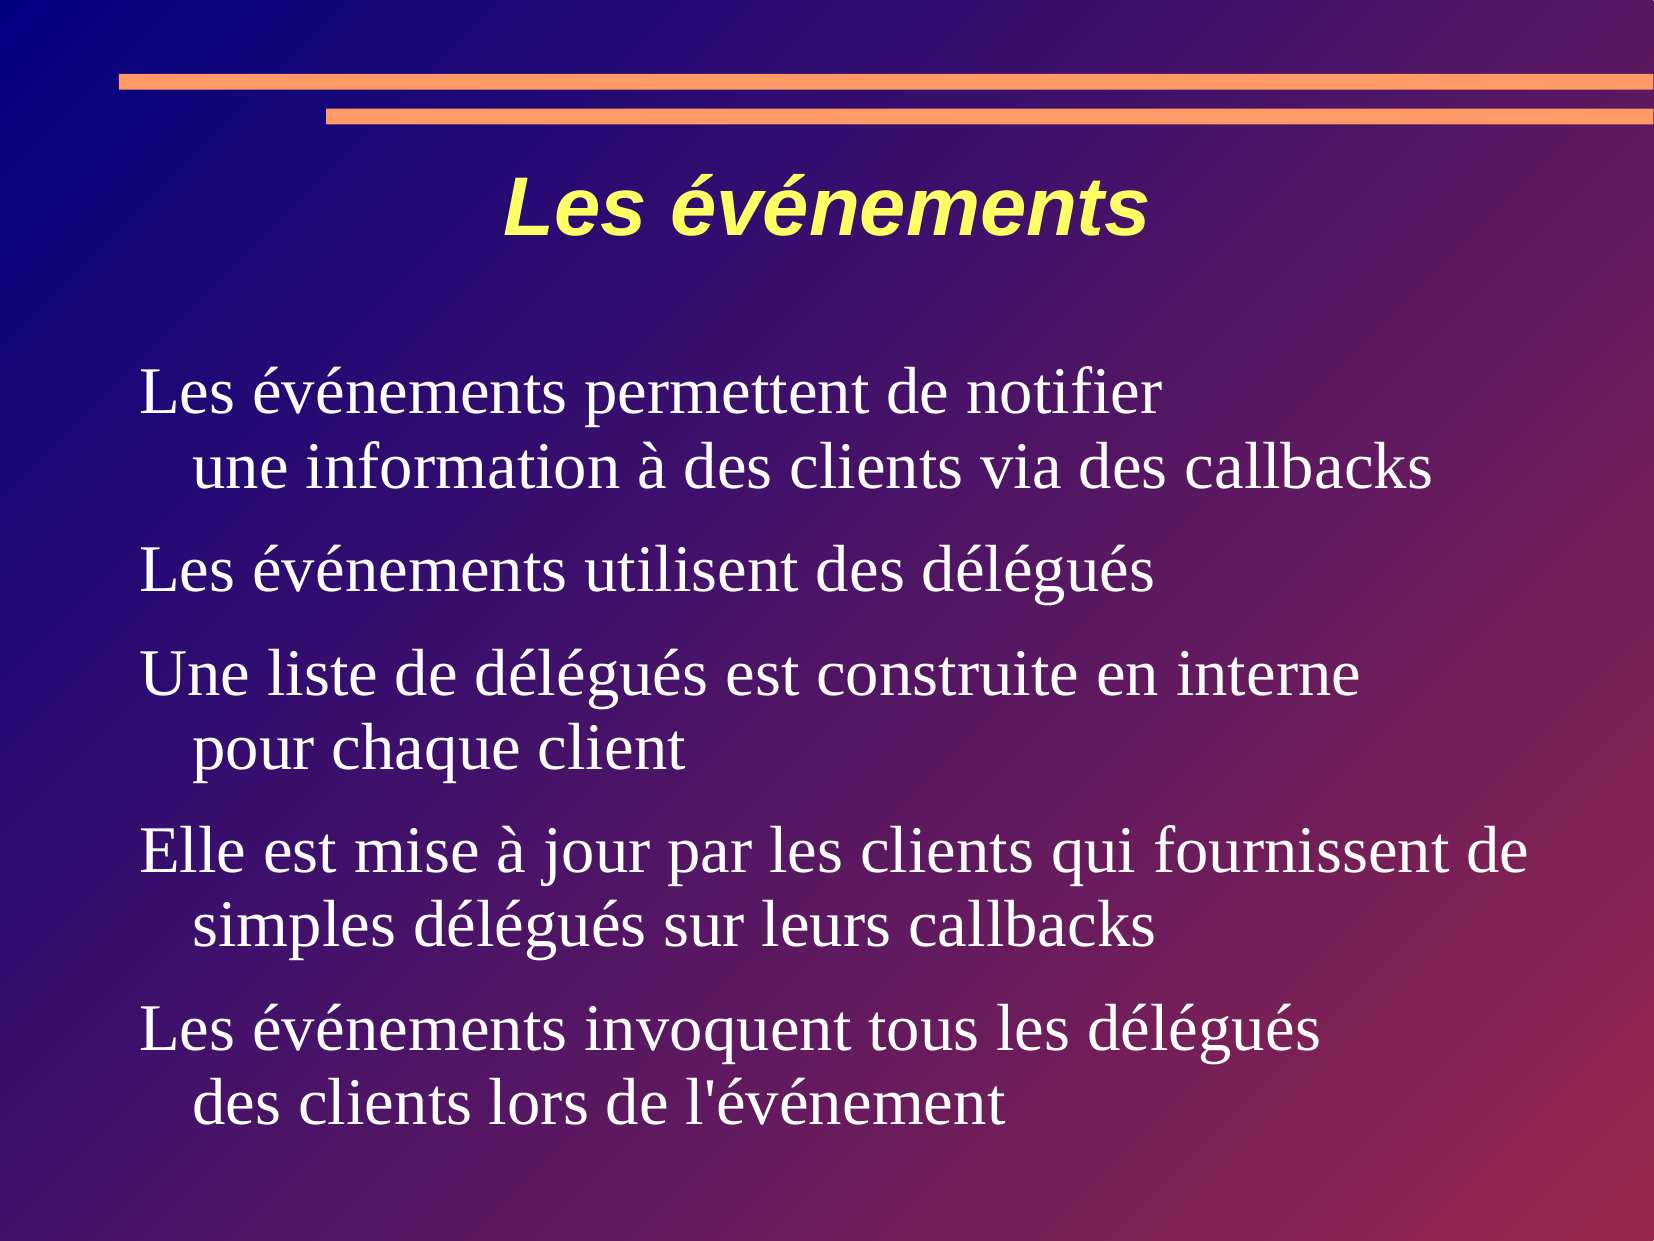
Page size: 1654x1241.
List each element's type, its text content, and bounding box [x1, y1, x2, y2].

list Les événements permettent de notifier une information à des clients via des callbacks Les événements utilisent des délégués Une liste de délégués est construite en interne pour chaque client Elle est mise à jour par les clients qui fournissent de simples délégués sur leurs callbacks Les événements invoquent tous les délégués des clients lors de l'événement [121, 354, 1534, 1140]
title Les événements [121, 102, 1534, 311]
